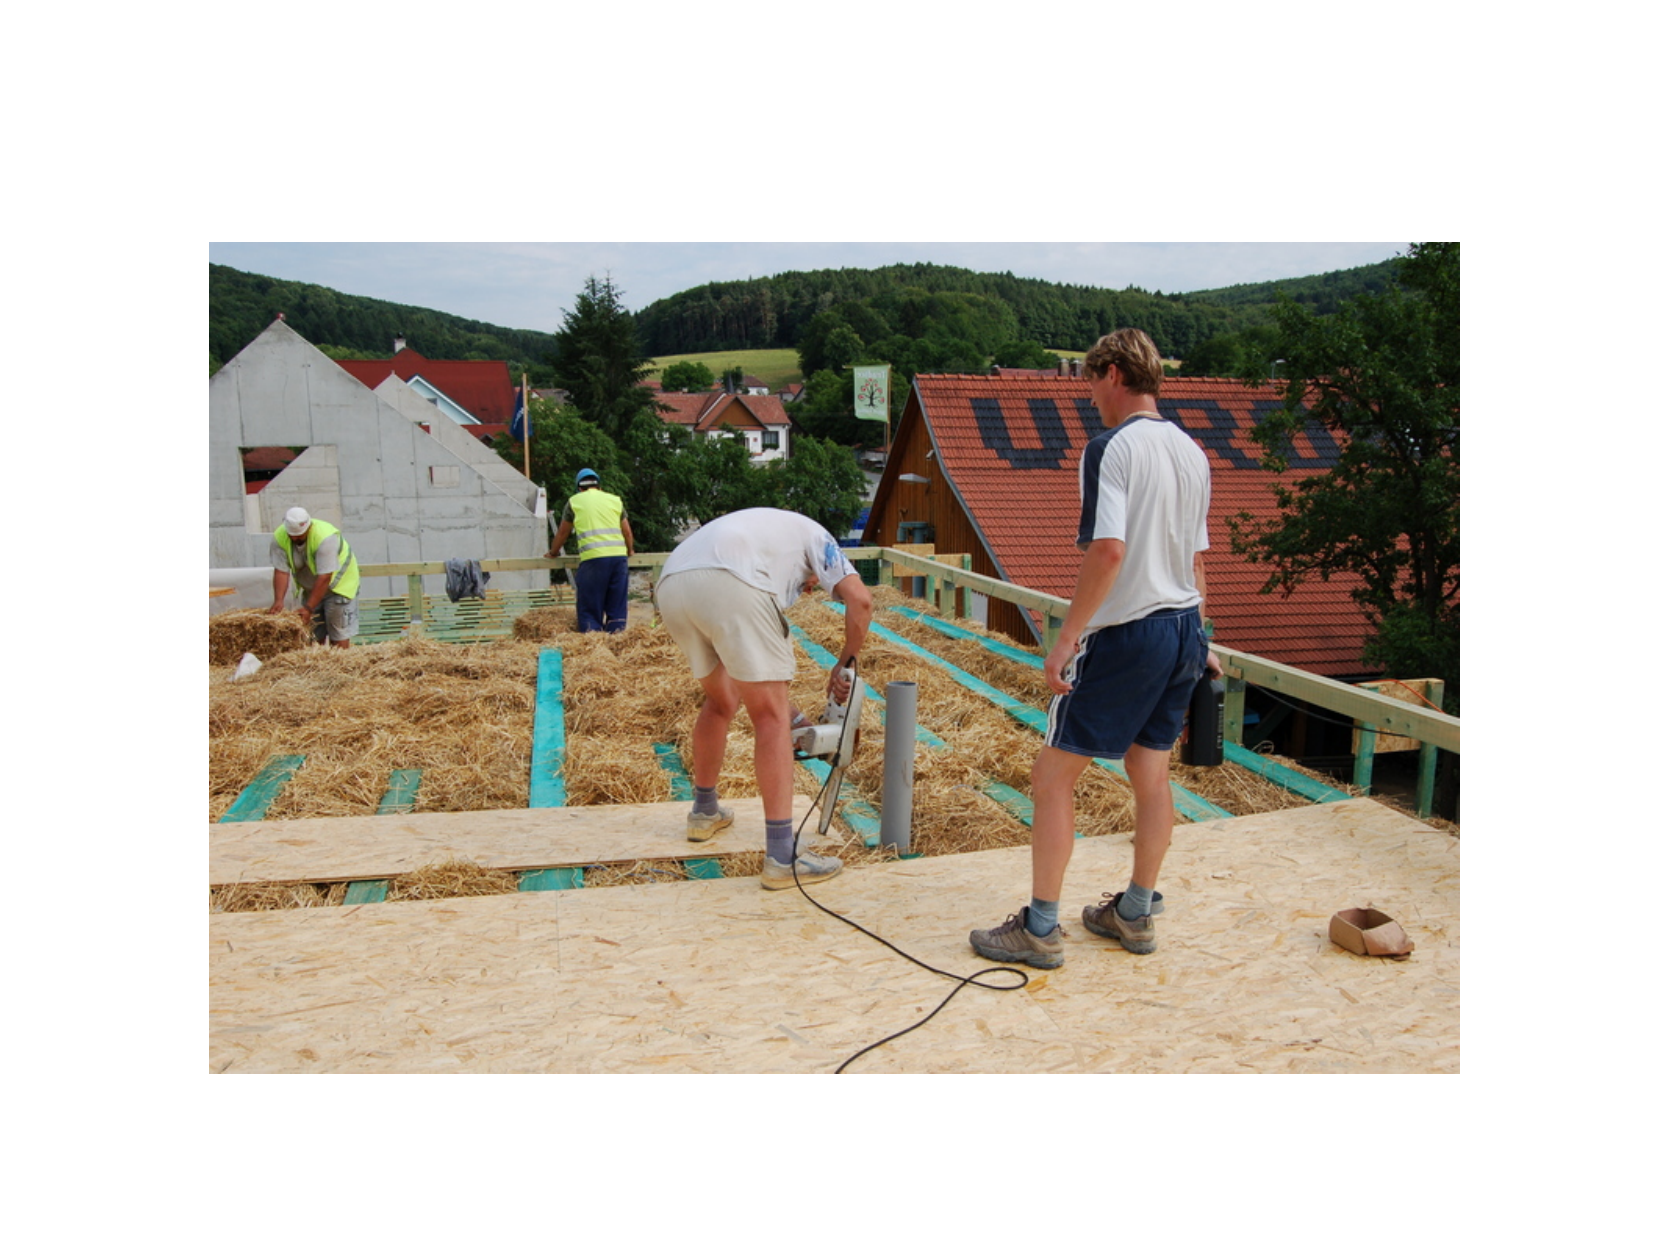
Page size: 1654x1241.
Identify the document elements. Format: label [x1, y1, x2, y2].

picture [209, 242, 1460, 1074]
